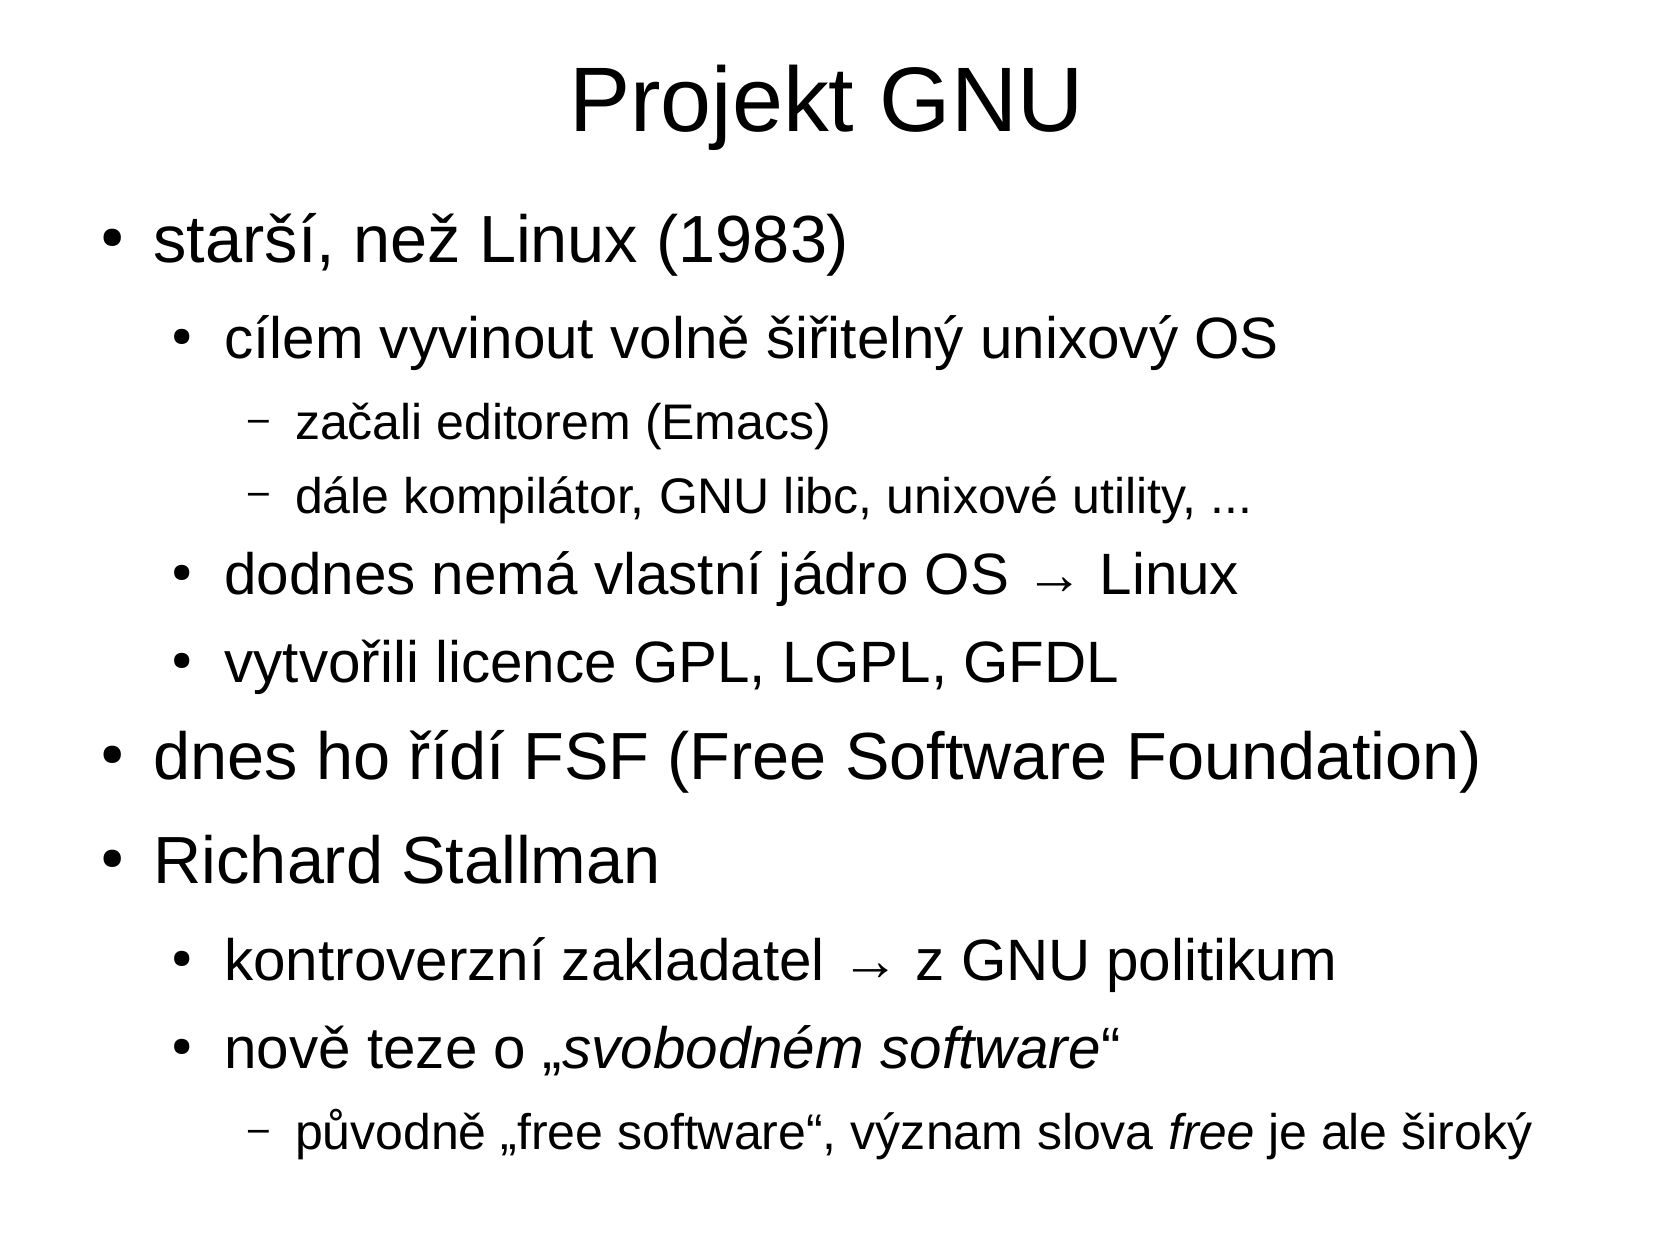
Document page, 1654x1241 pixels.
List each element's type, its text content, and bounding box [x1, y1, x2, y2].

title Projekt GNU [82, 3, 1571, 196]
list starší, než Linux (1983) cílem vyvinout volně šiřitelný unixový OS začali editorem (Emacs) dále kompilátor, GNU libc, unixové utility, ... dodnes nemá vlastní jádro OS → Linux vytvořili licence GPL, LGPL, GFDL dnes ho řídí FSF (Free Software Foundation) Richard Stallman kontroverzní zakladatel → z GNU politikum nově teze o „svobodném software“ původně „free software“, význam slova free je ale široký [82, 201, 1571, 1160]
